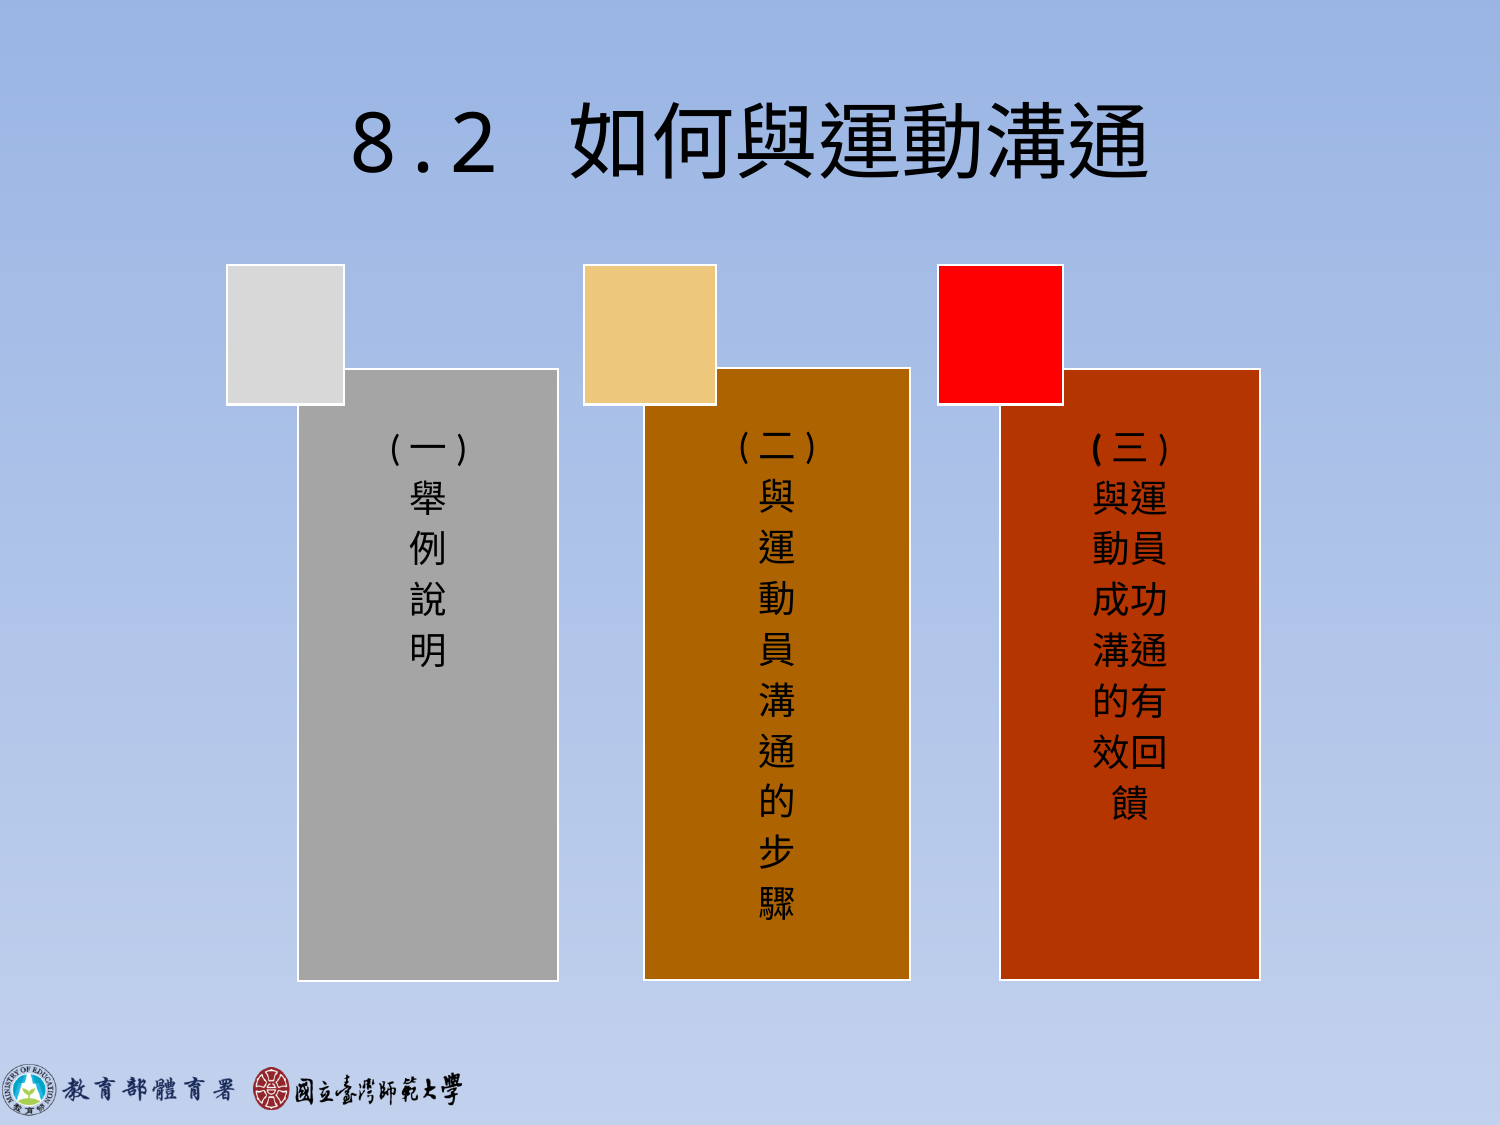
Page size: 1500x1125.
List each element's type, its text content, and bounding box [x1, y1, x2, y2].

text_box (一) 舉 例 說 明 [298, 369, 559, 981]
text_box [227, 265, 344, 404]
text_box [938, 265, 1063, 404]
text_box [584, 265, 716, 404]
text_box (二) 與 運 動 員 溝 通 的 步 驟 [644, 368, 910, 980]
title 8.2 如何與運動溝通 [75, 45, 1426, 233]
text_box (三) 與運 動員 成功 溝通 的有 效回 饋 [1000, 369, 1260, 980]
